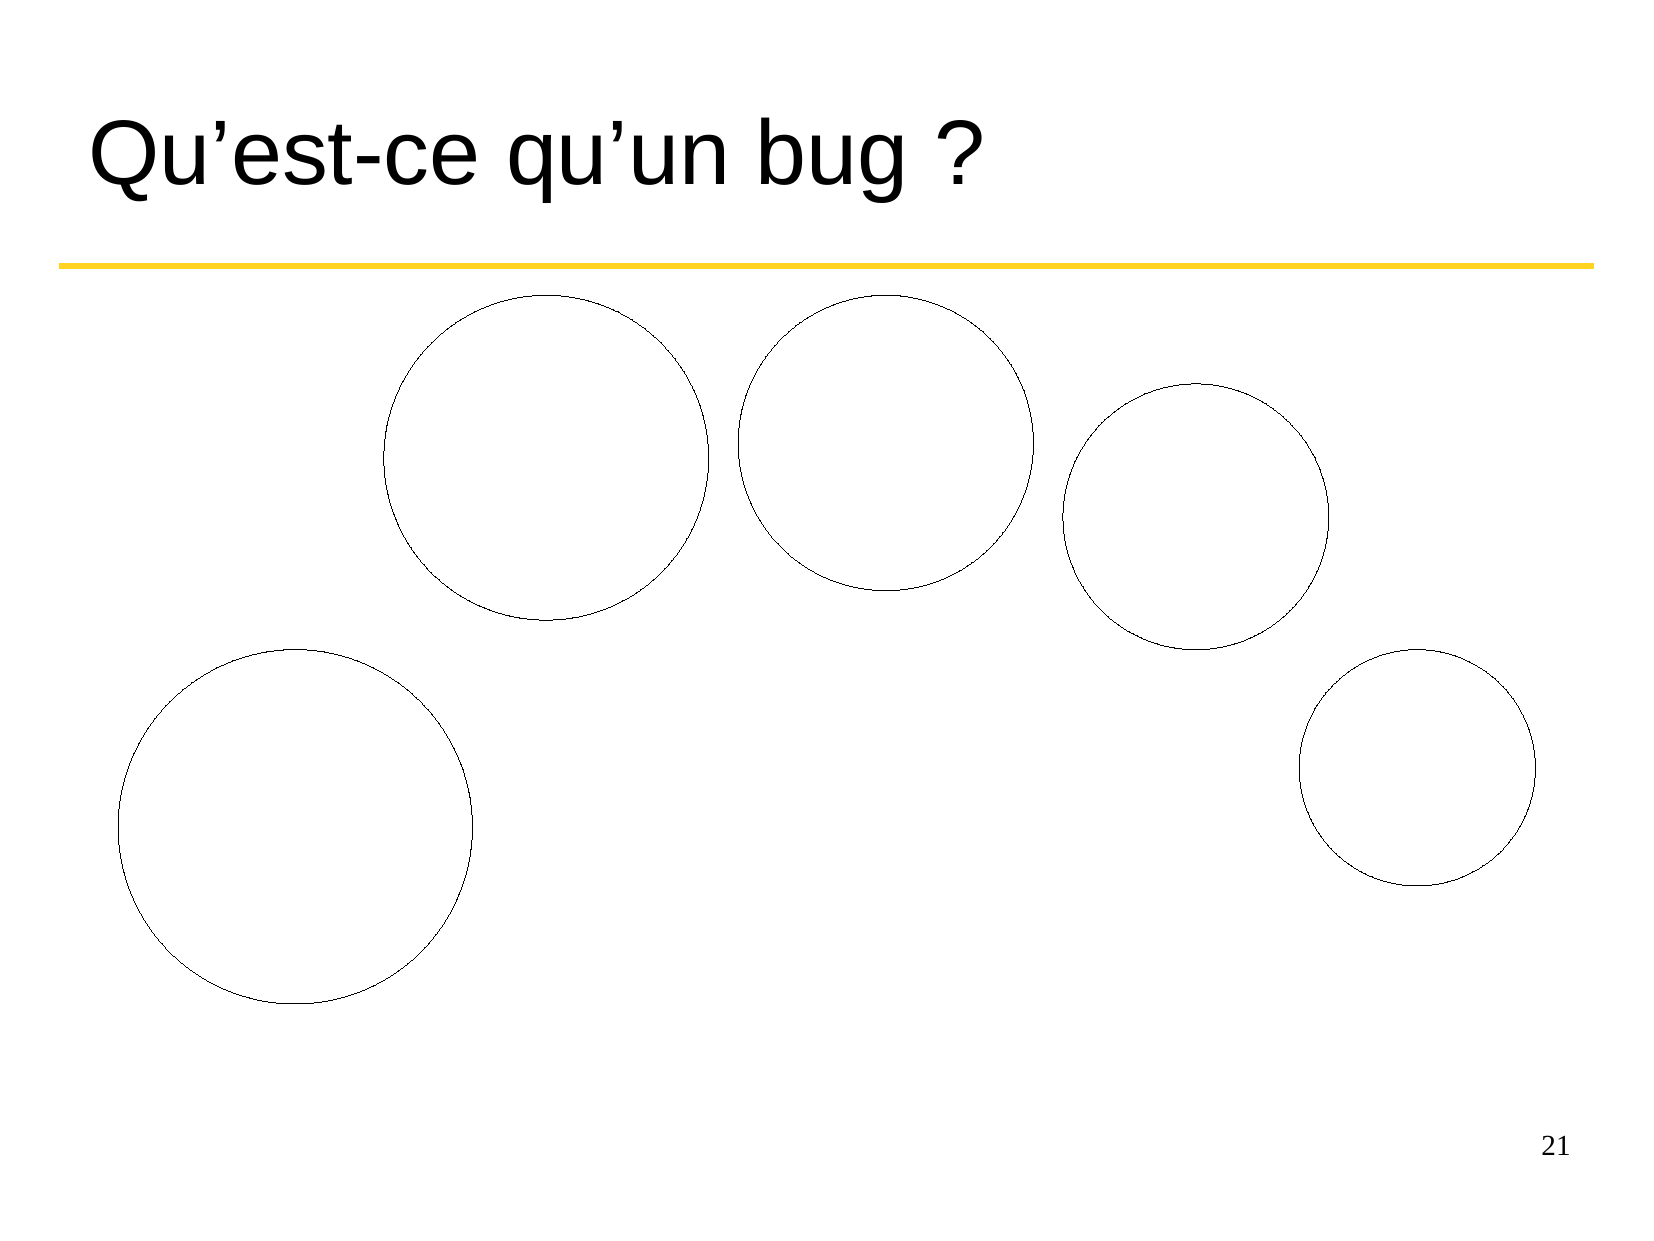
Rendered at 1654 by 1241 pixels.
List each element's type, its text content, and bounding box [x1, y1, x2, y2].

title Qu’est-ce qu’un bug ? [88, 49, 1571, 257]
